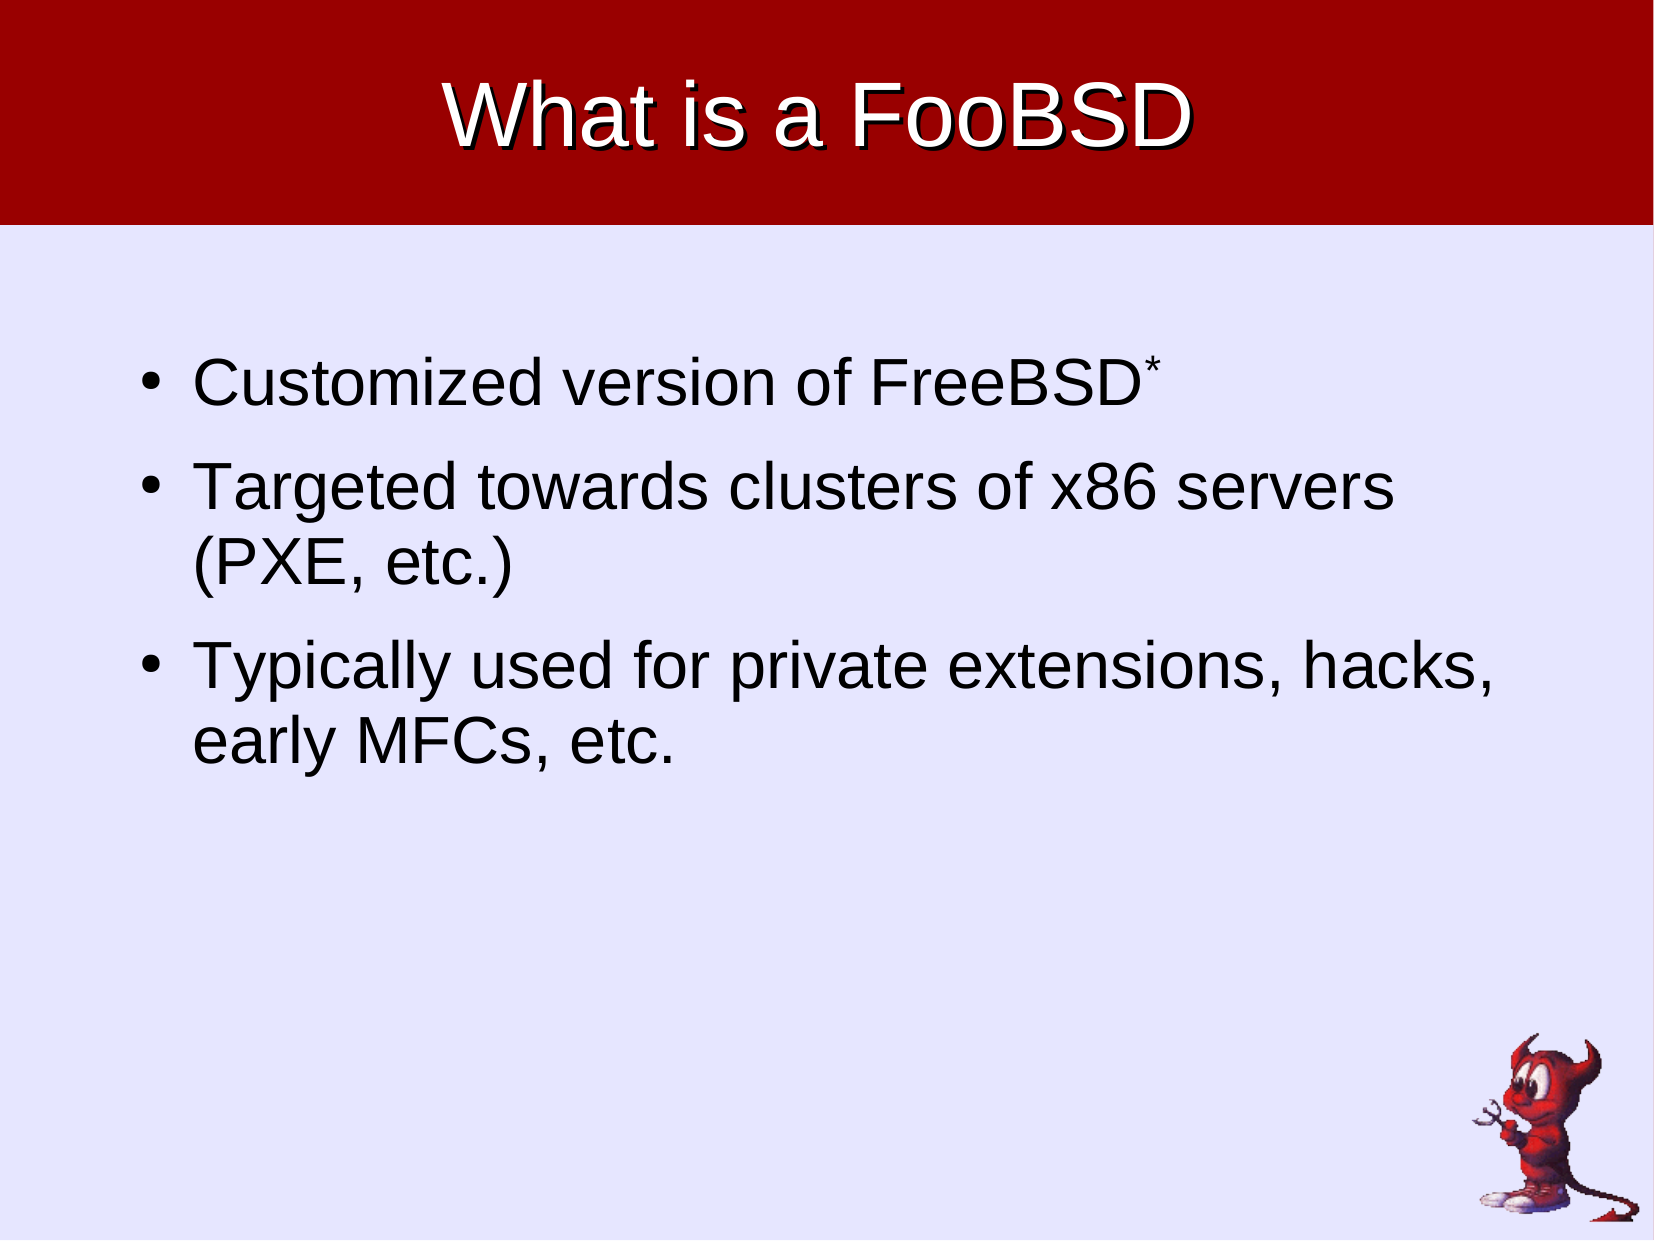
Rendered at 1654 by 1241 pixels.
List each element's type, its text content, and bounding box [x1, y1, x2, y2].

picture [1464, 1030, 1643, 1227]
list Customized version of FreeBSD* Targeted towards clusters of x86 servers (PXE, etc.) Typically used for private extensions, hacks, early MFCs, etc. [121, 344, 1534, 1127]
title What is a FooBSD [112, 11, 1525, 219]
